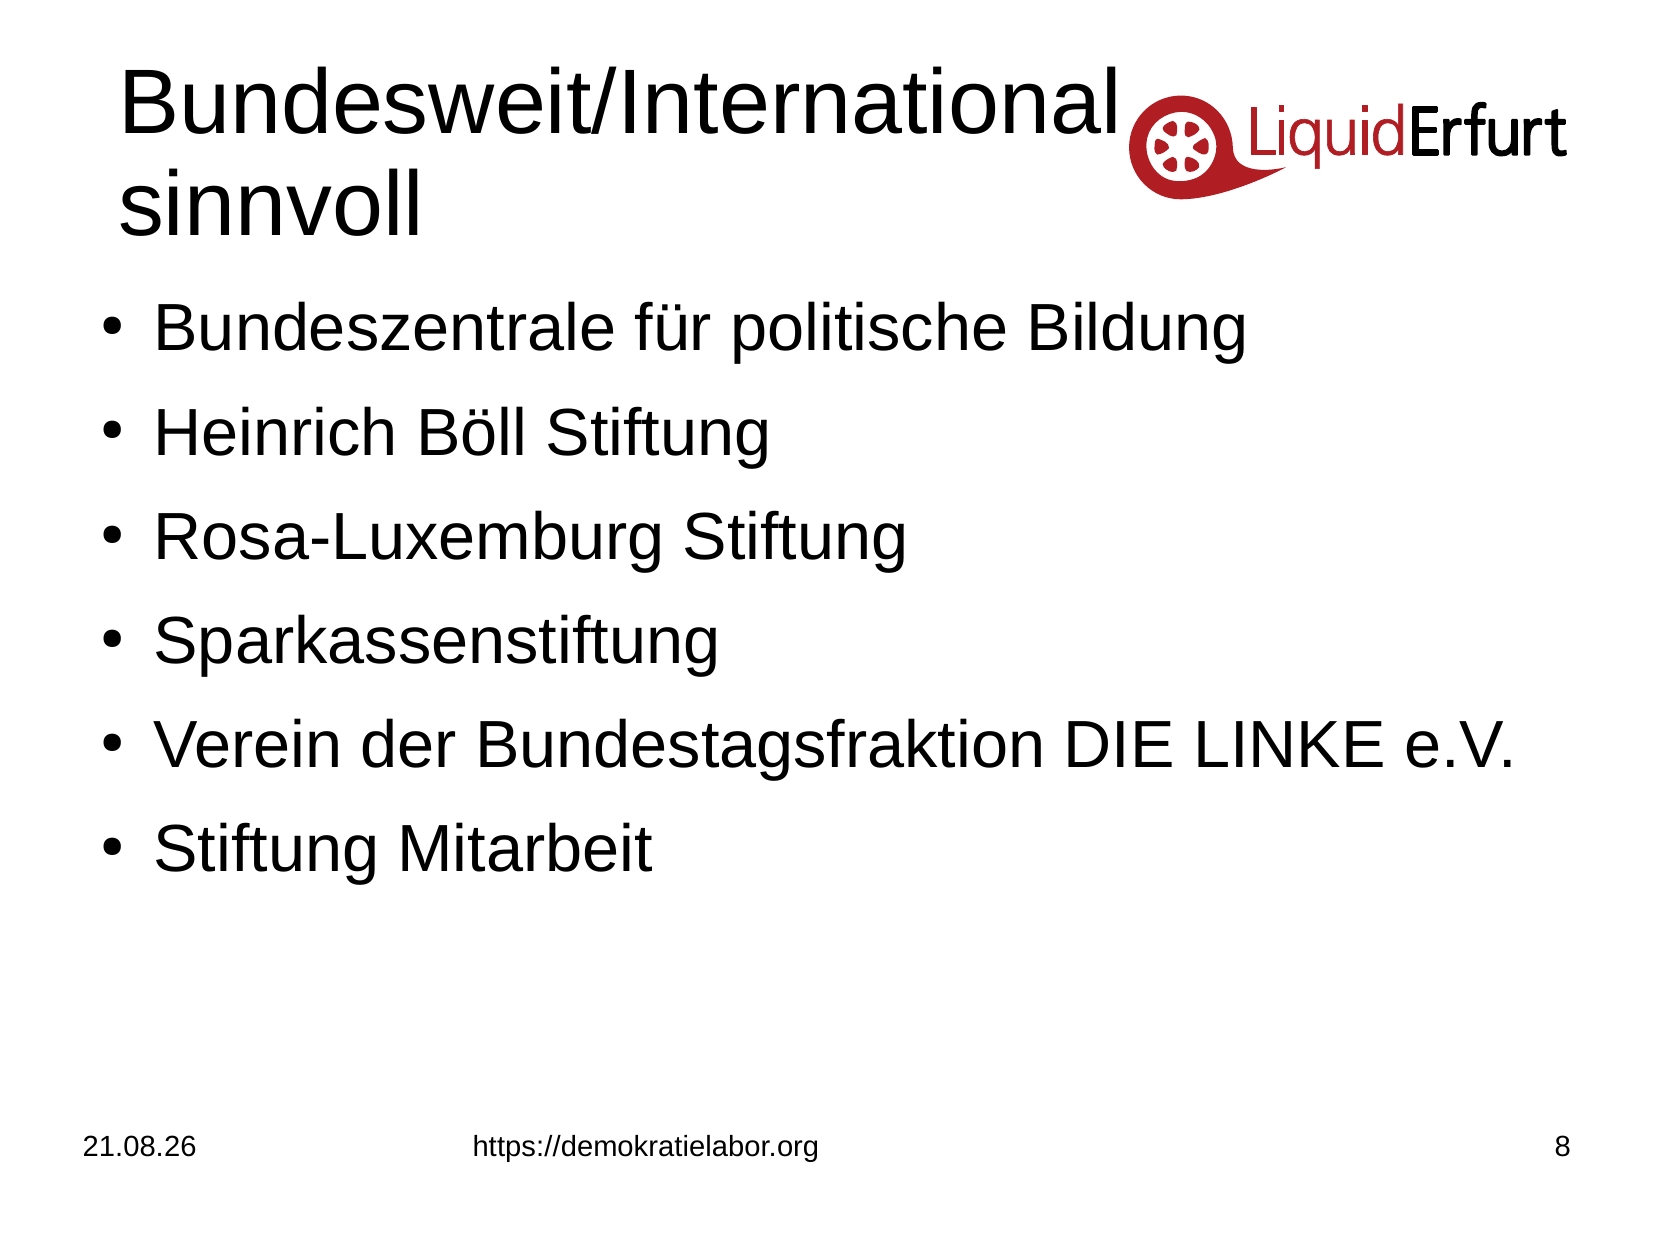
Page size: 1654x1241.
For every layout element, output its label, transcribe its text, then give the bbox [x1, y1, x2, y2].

title Bundesweit/International sinnvoll [82, 49, 1571, 257]
list Bundeszentrale für politische Bildung Heinrich Böll Stiftung Rosa-Luxemburg Stiftung Sparkassenstiftung Verein der Bundestagsfraktion DIE LINKE e.V. Stiftung Mitarbeit [82, 290, 1571, 1010]
